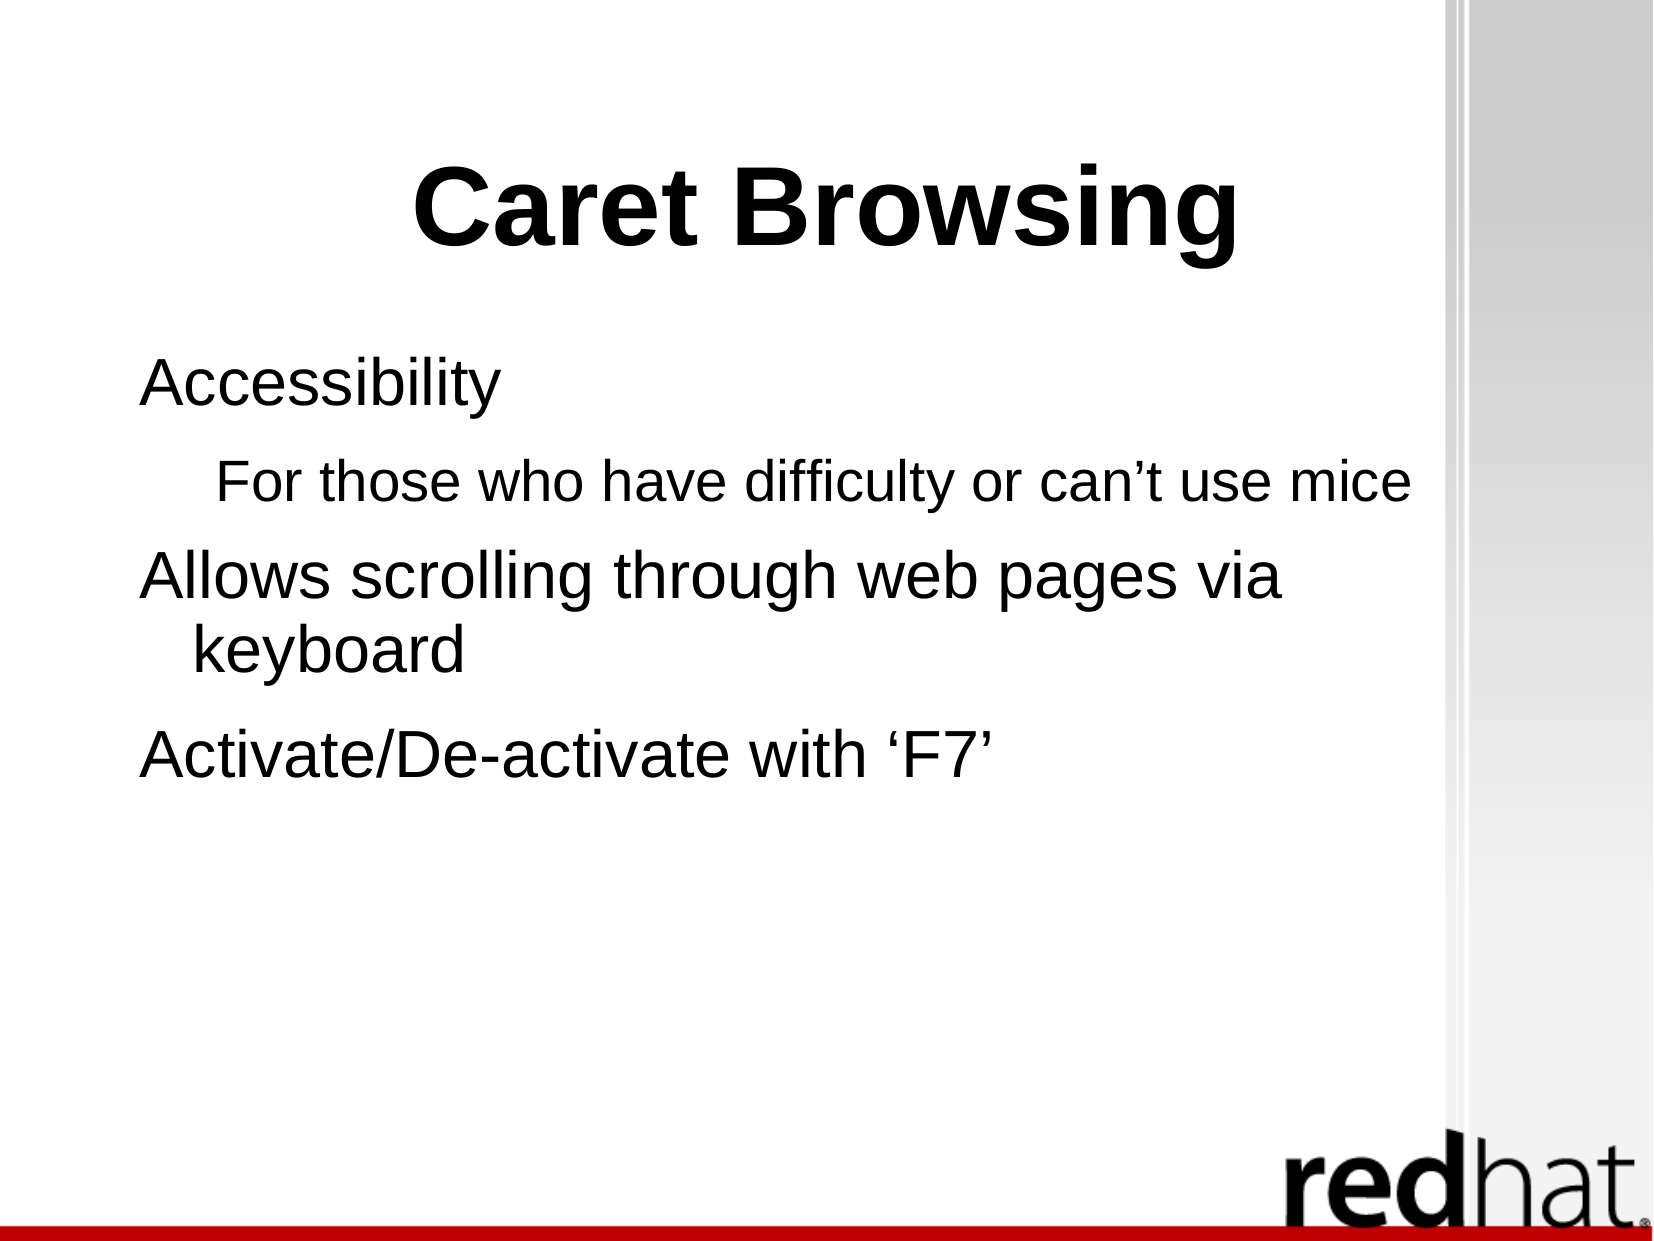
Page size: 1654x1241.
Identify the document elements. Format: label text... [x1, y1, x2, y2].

picture [0, 0, 1654, 1241]
list Accessibility For those who have difficulty or can’t use mice Allows scrolling through web pages via keyboard Activate/De-activate with ‘F7’ [121, 344, 1533, 1127]
title Caret Browsing [121, 102, 1533, 311]
